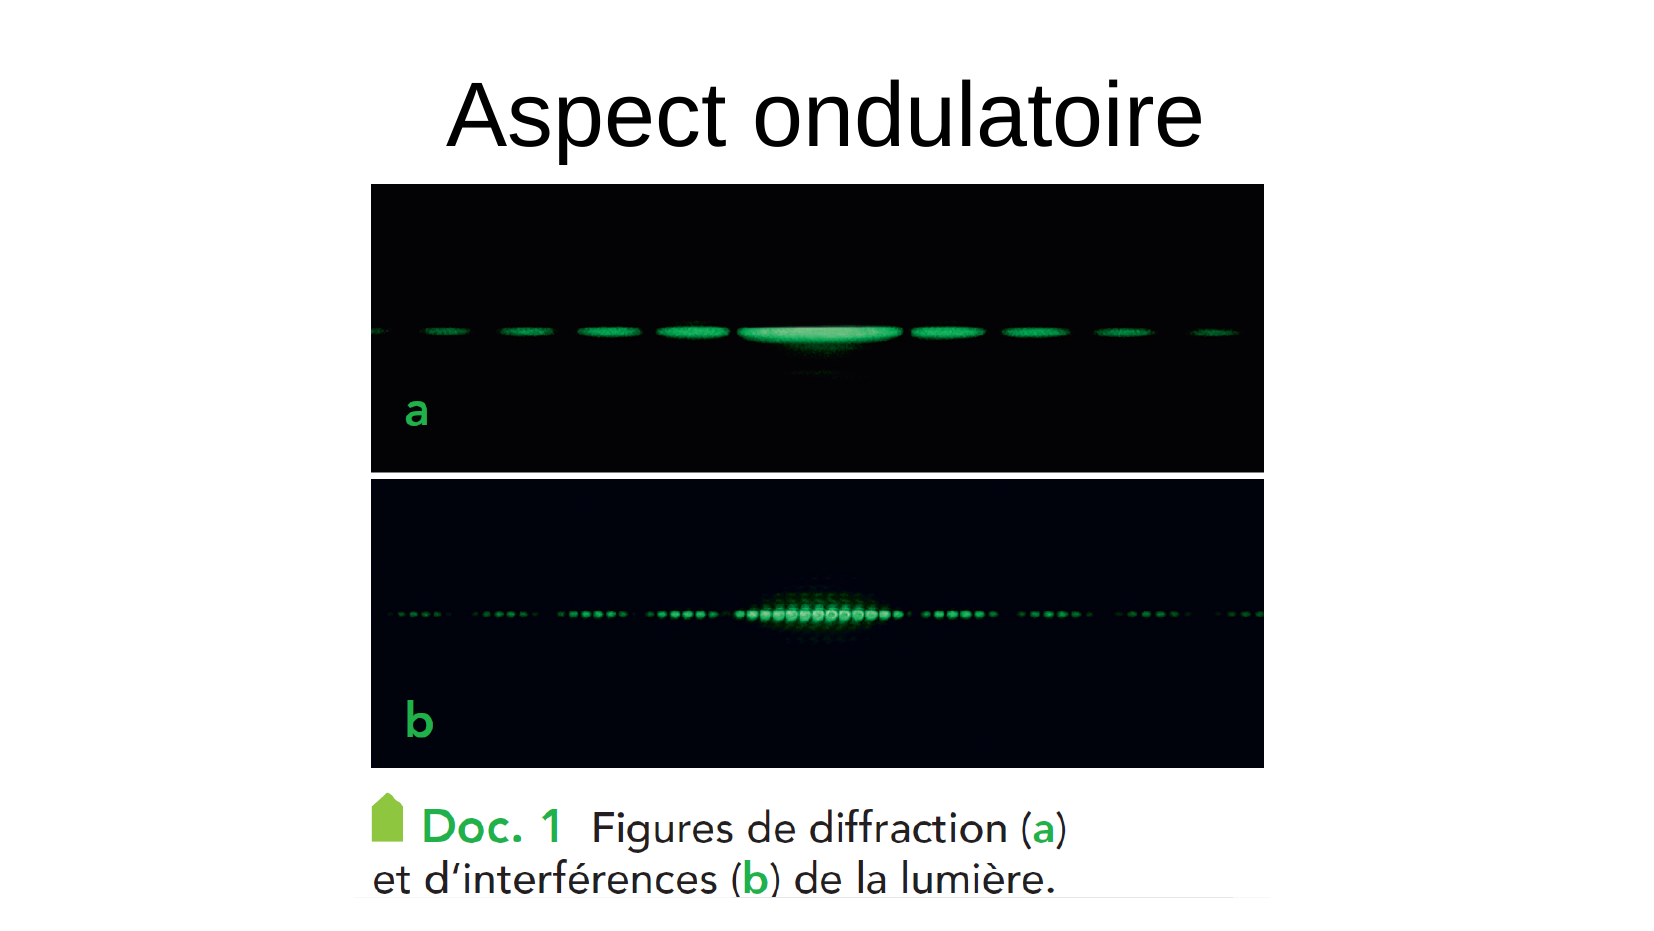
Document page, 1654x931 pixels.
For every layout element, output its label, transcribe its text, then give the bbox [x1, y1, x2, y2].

title Aspect ondulatoire [82, 37, 1571, 193]
picture [354, 175, 1270, 898]
